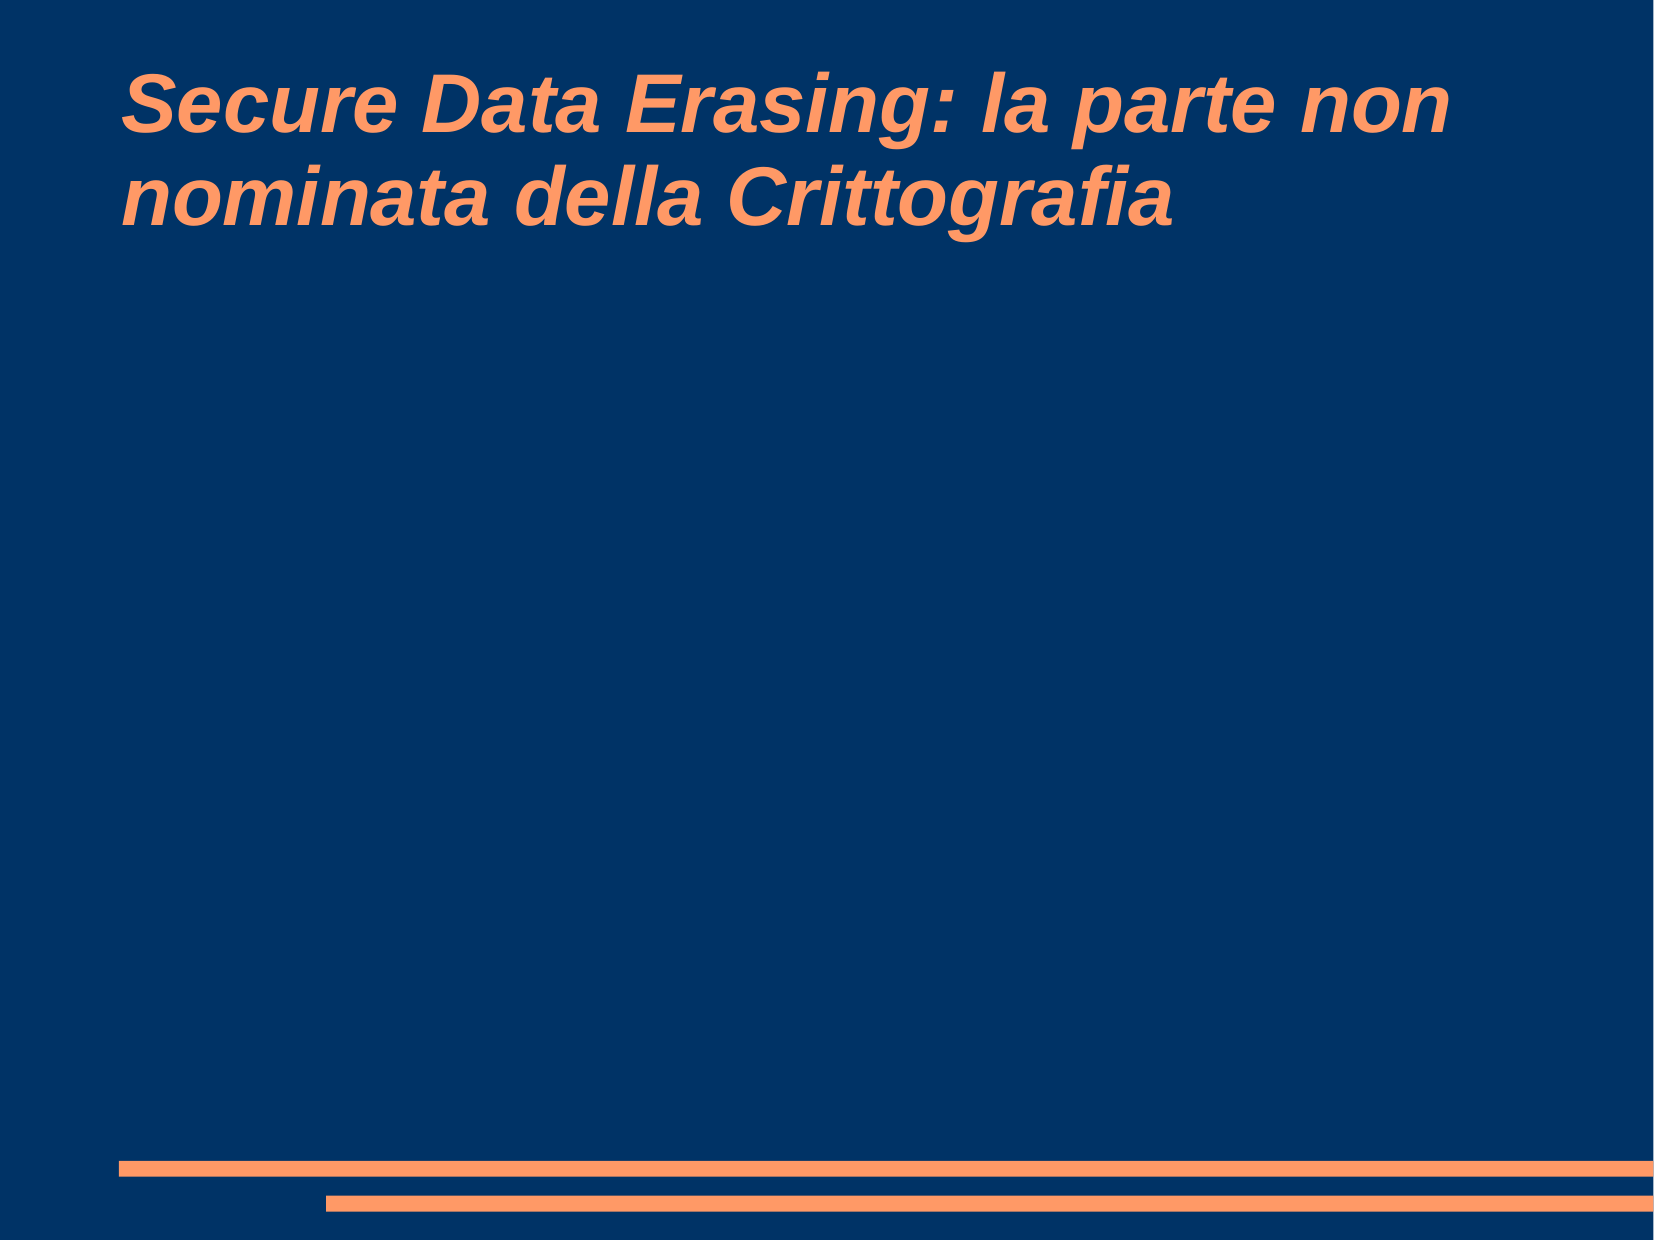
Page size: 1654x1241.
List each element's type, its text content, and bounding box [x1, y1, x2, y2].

title Secure Data Erasing: la parte non nominata della Crittografia [121, 53, 1534, 246]
